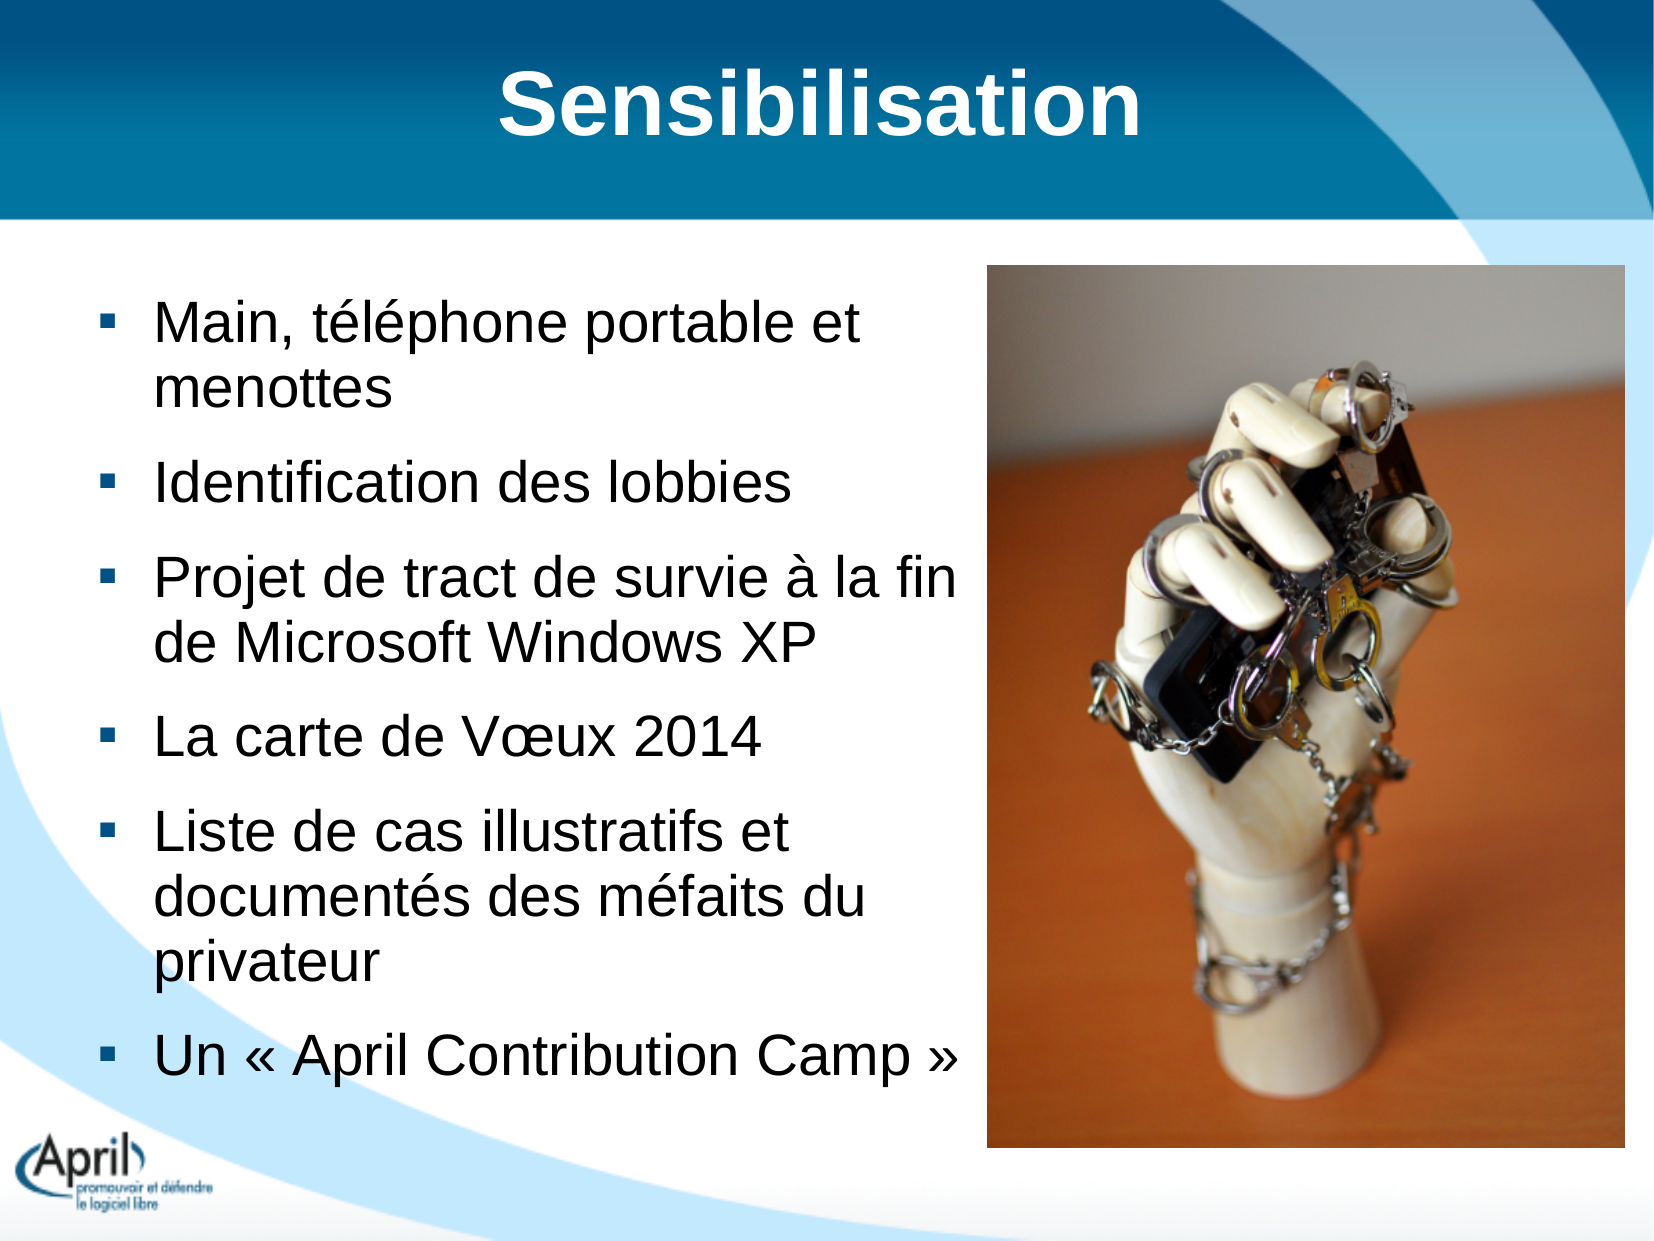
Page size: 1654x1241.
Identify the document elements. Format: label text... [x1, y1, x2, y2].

title Sensibilisation [76, 7, 1565, 200]
list Main, téléphone portable et menottes Identification des lobbies Projet de tract de survie à la fin de Microsoft Windows XP La carte de Vœux 2014 Liste de cas illustratifs et documentés des méfaits du privateur Un « April Contribution Camp » [82, 290, 975, 1094]
picture [0, 0, 1654, 1241]
